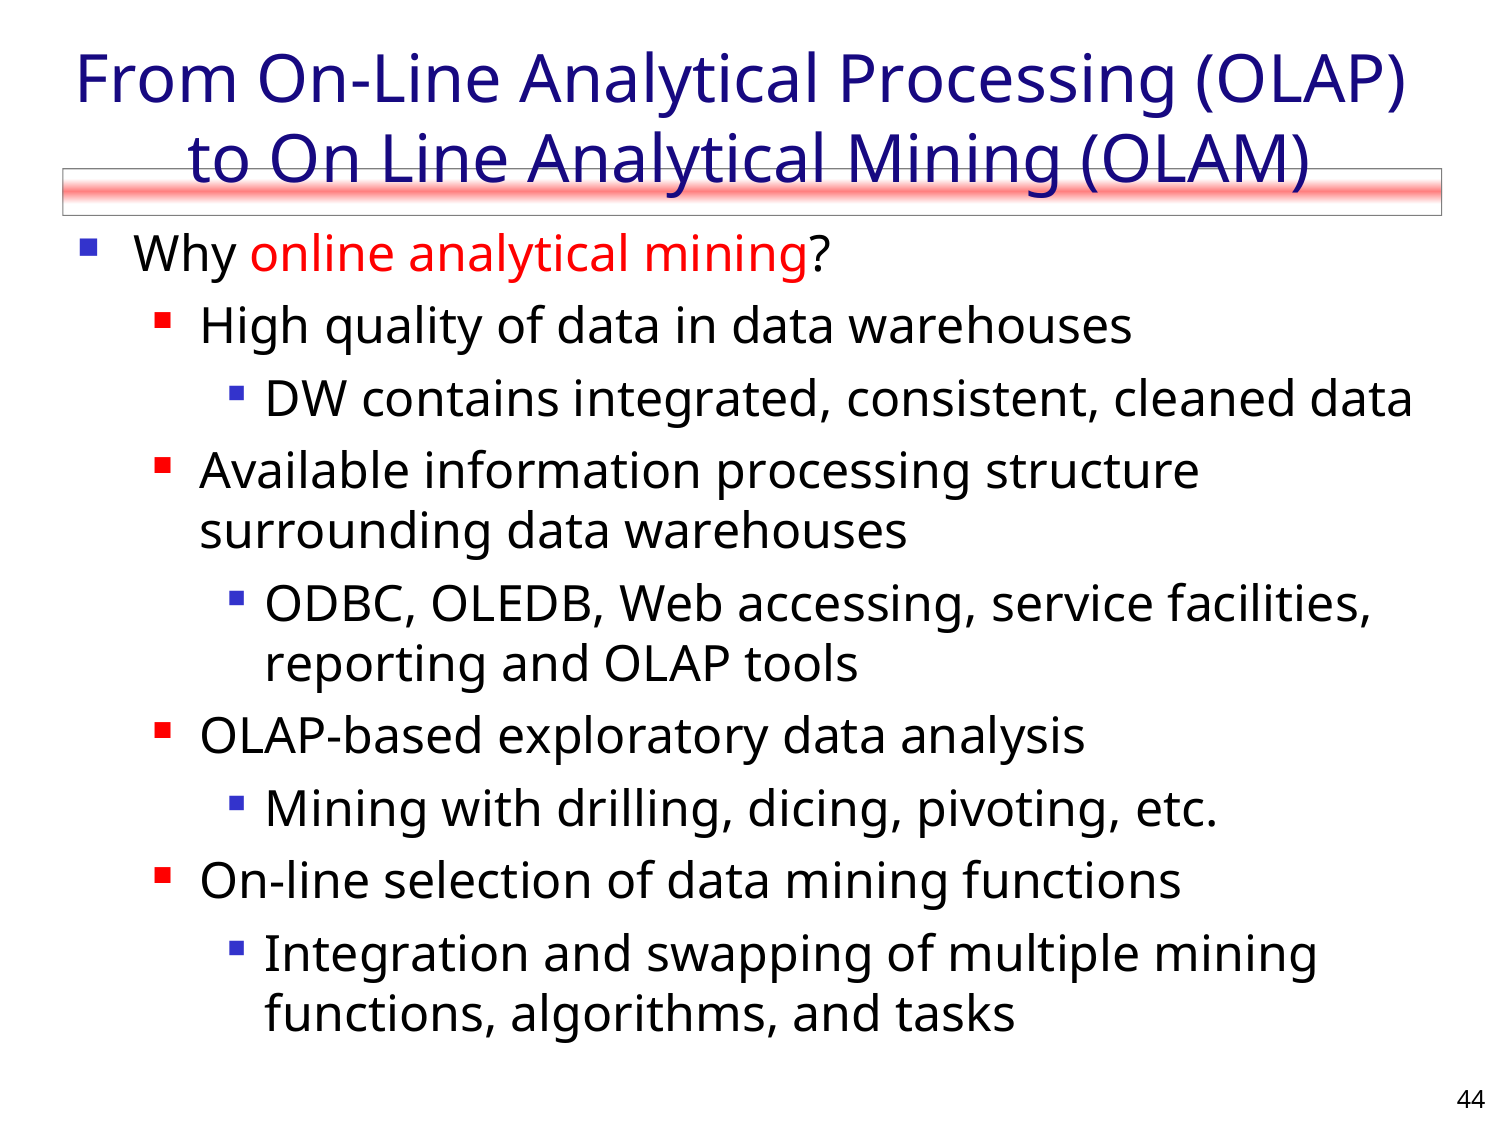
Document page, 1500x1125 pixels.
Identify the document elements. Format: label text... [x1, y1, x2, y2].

text_box <number> [1187, 1050, 1500, 1125]
list Why online analytical mining? High quality of data in data warehouses DW contains integrated, consistent, cleaned data Available information processing structure surrounding data warehouses ODBC, OLEDB, Web accessing, service facilities, reporting and OLAP tools OLAP-based exploratory data analysis Mining with drilling, dicing, pivoting, etc. On-line selection of data mining functions Integration and swapping of multiple mining functions, algorithms, and tasks [62, 213, 1438, 1109]
title From On-Line Analytical Processing (OLAP) to On Line Analytical Mining (OLAM) [0, 28, 1500, 204]
